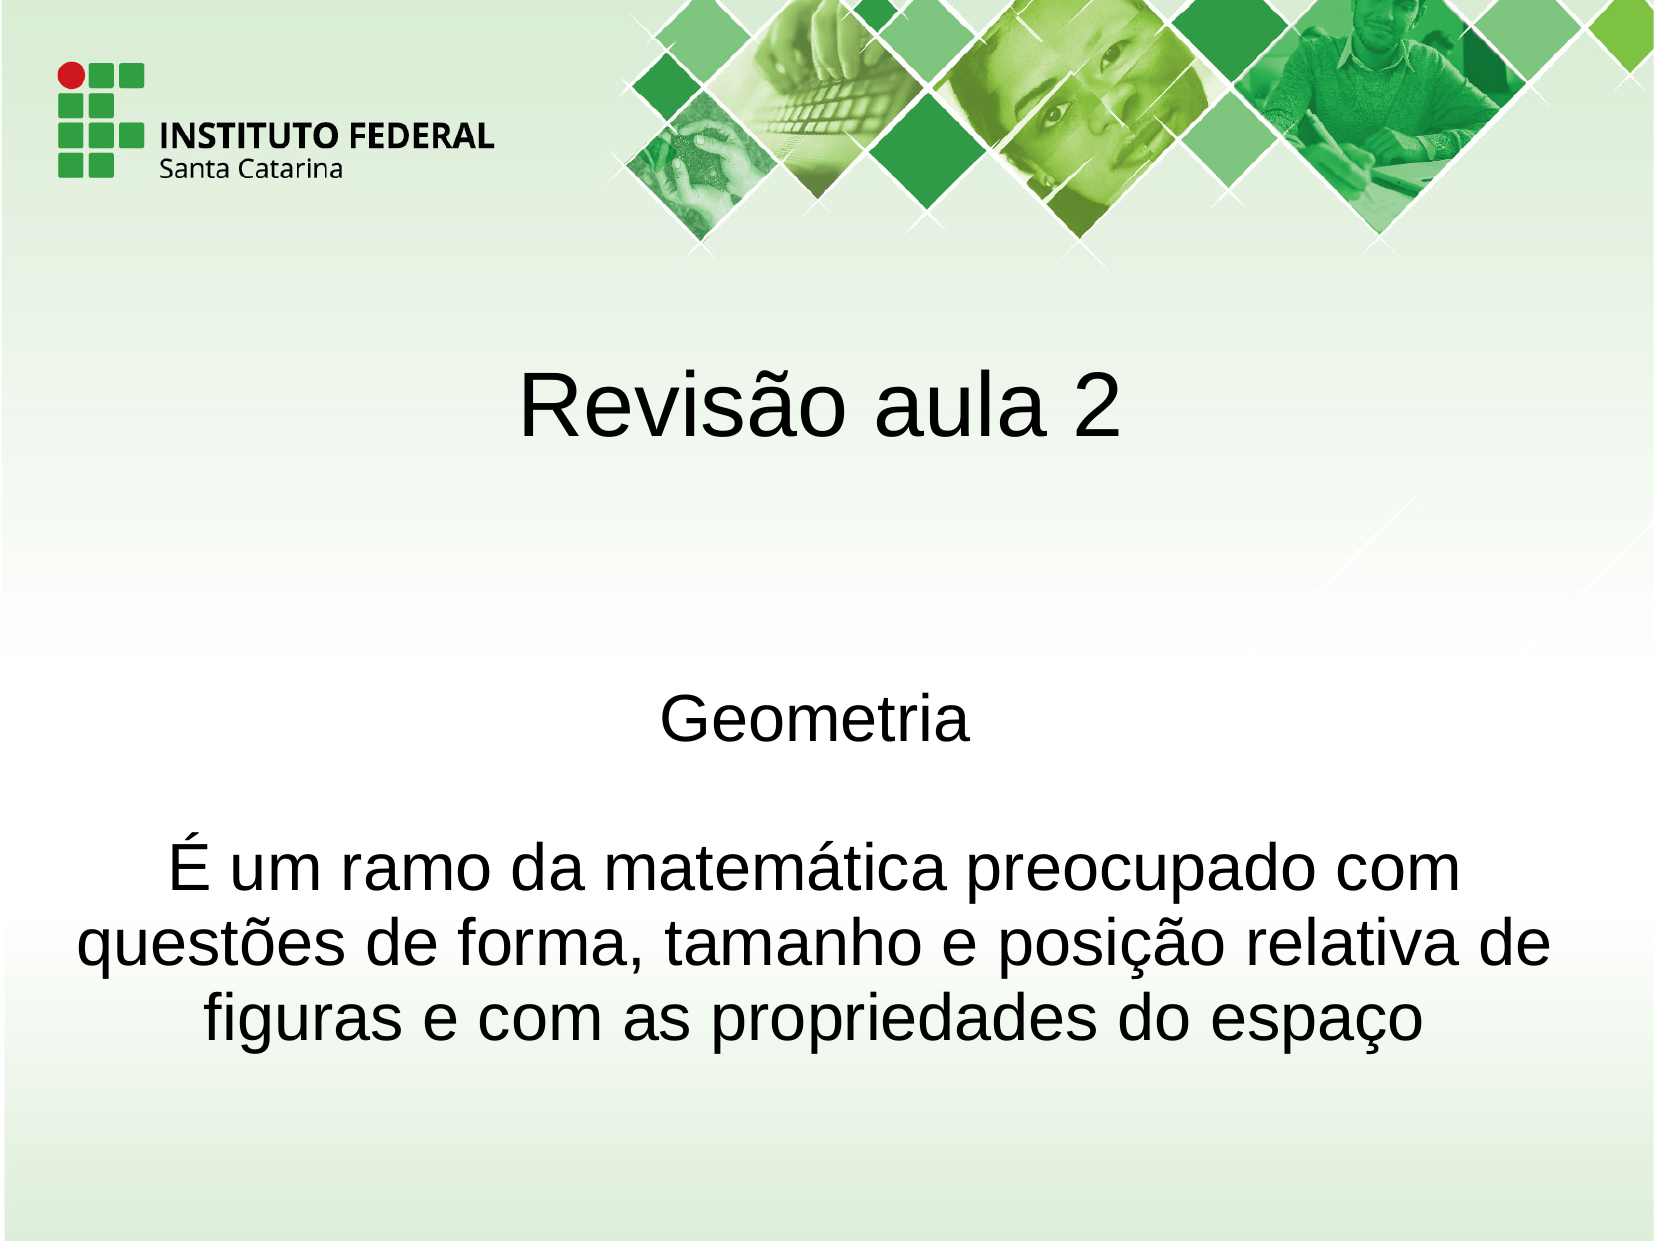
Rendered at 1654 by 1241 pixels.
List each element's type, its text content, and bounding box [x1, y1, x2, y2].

picture [1, 0, 1654, 1241]
subtitle Geometria É um ramo da matemática preocupado com questões de forma, tamanho e posição relativa de figuras e com as propriedades do espaço [47, 543, 1583, 1192]
title Revisão aula 2 [47, 300, 1595, 508]
